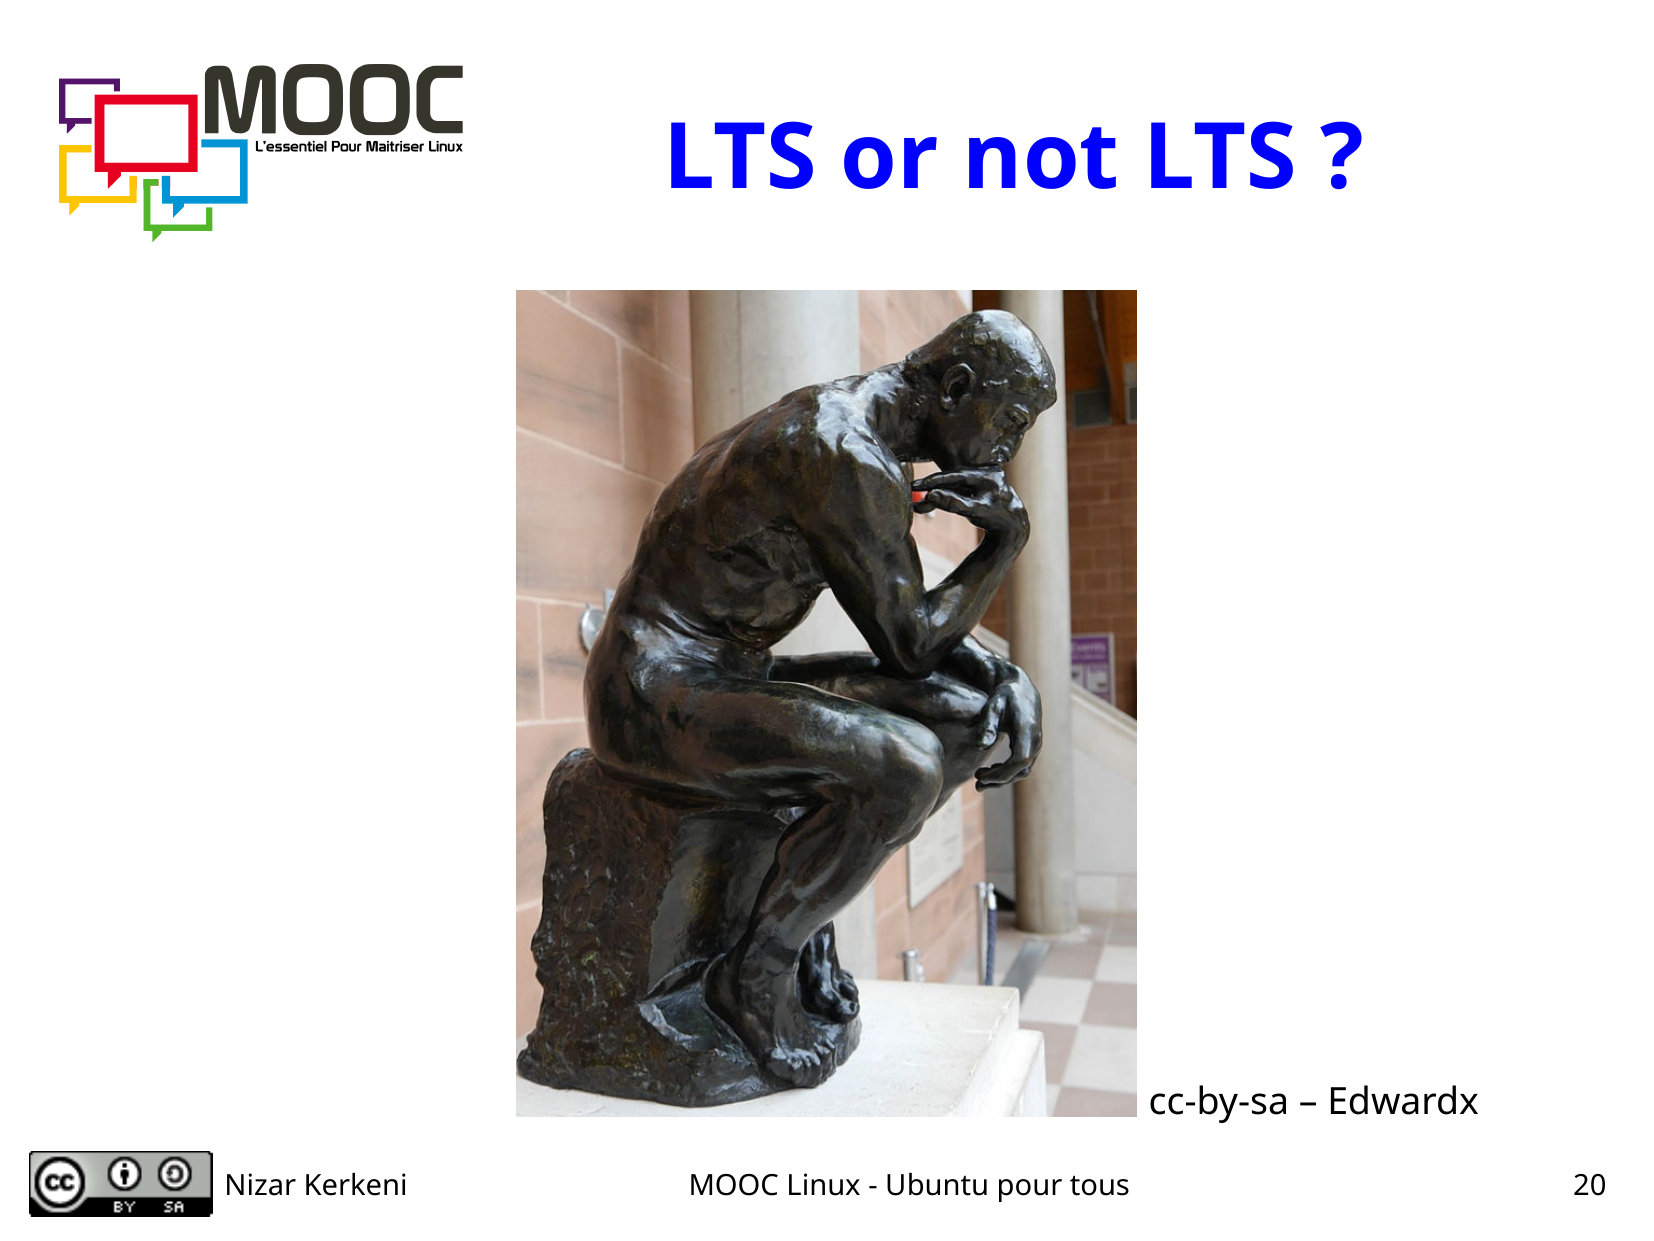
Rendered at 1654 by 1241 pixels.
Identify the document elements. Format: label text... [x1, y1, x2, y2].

title LTS or not LTS ? [460, 49, 1568, 257]
list cc-by-sa – Edwardx [1136, 1074, 1492, 1134]
picture [29, 1151, 213, 1217]
picture [413, 290, 1241, 1117]
picture [59, 64, 460, 242]
